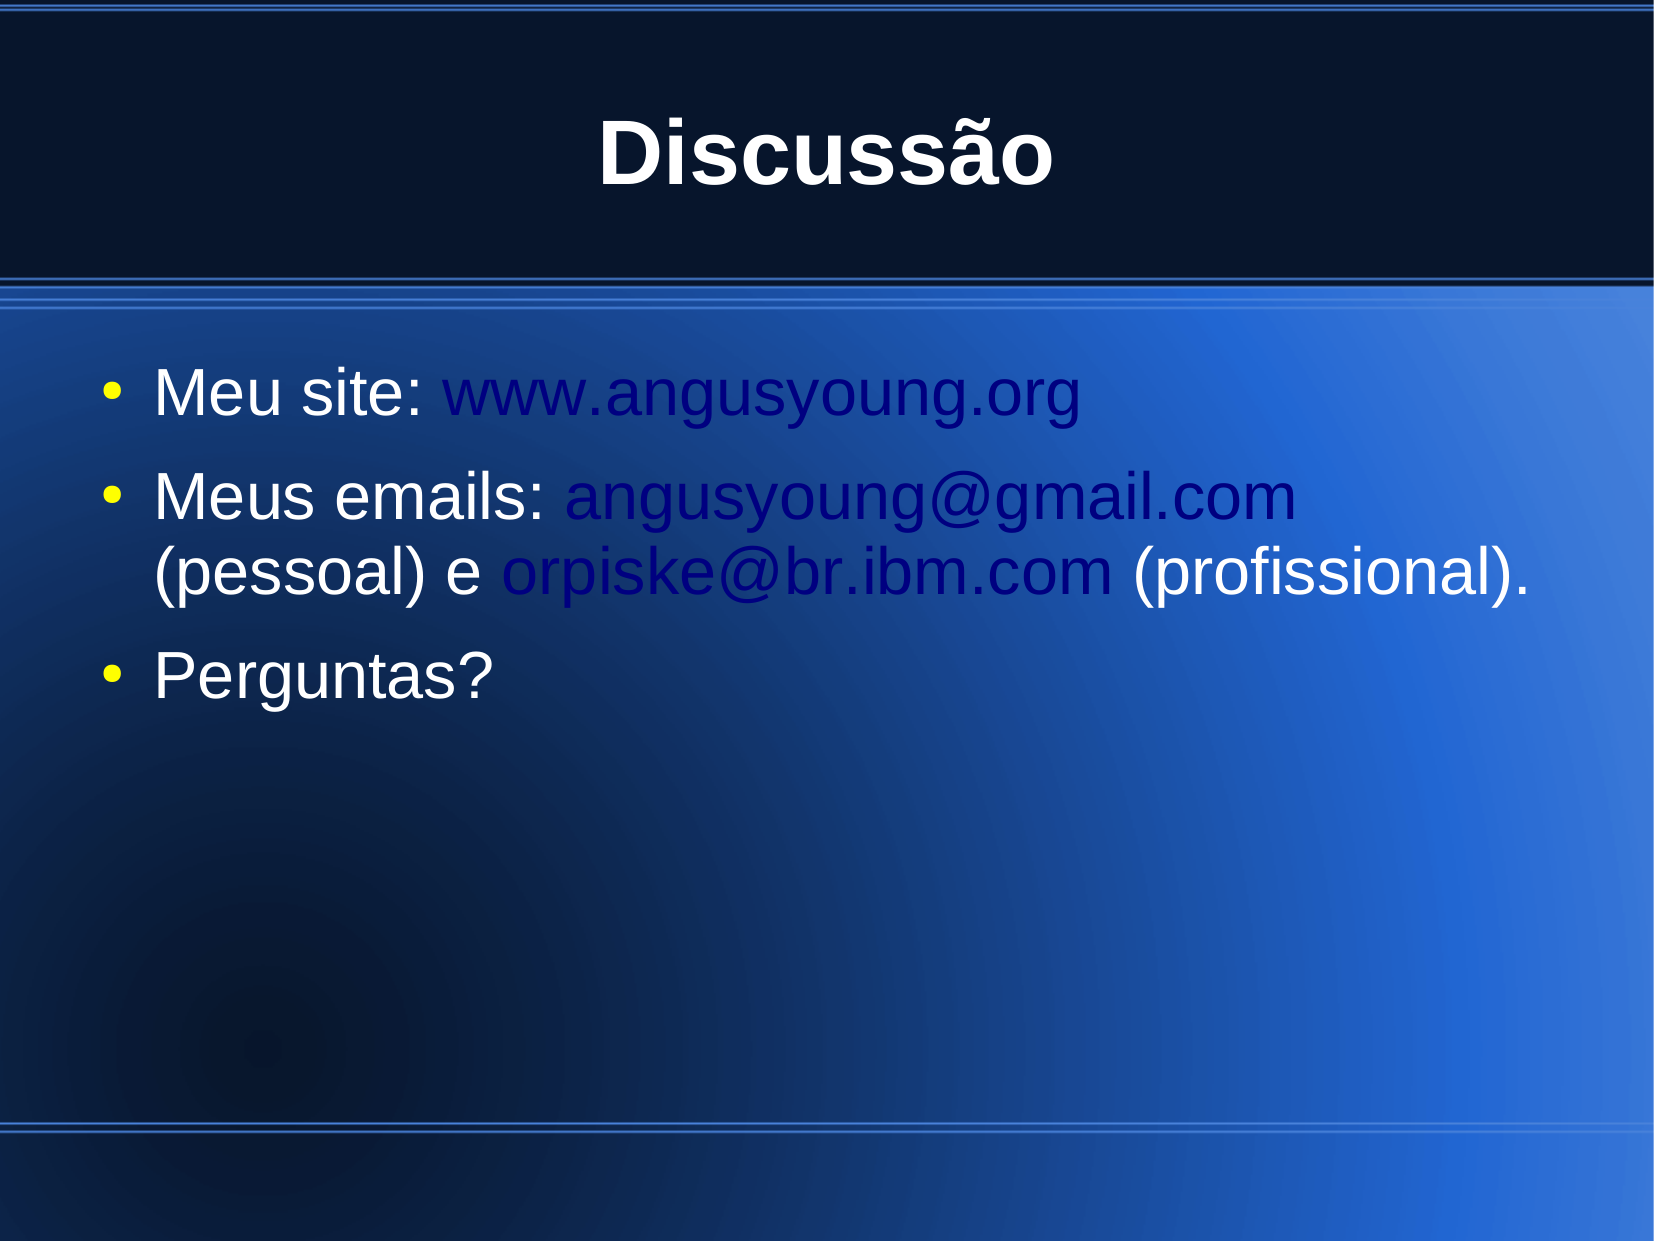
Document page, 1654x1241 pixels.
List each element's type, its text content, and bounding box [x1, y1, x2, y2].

picture [0, 0, 1654, 1241]
list Meu site: www.angusyoung.org Meus emails: angusyoung@gmail.com (pessoal) e orpiske@br.ibm.com (profissional). Perguntas? [82, 355, 1571, 1043]
title Discussão [82, 56, 1571, 250]
